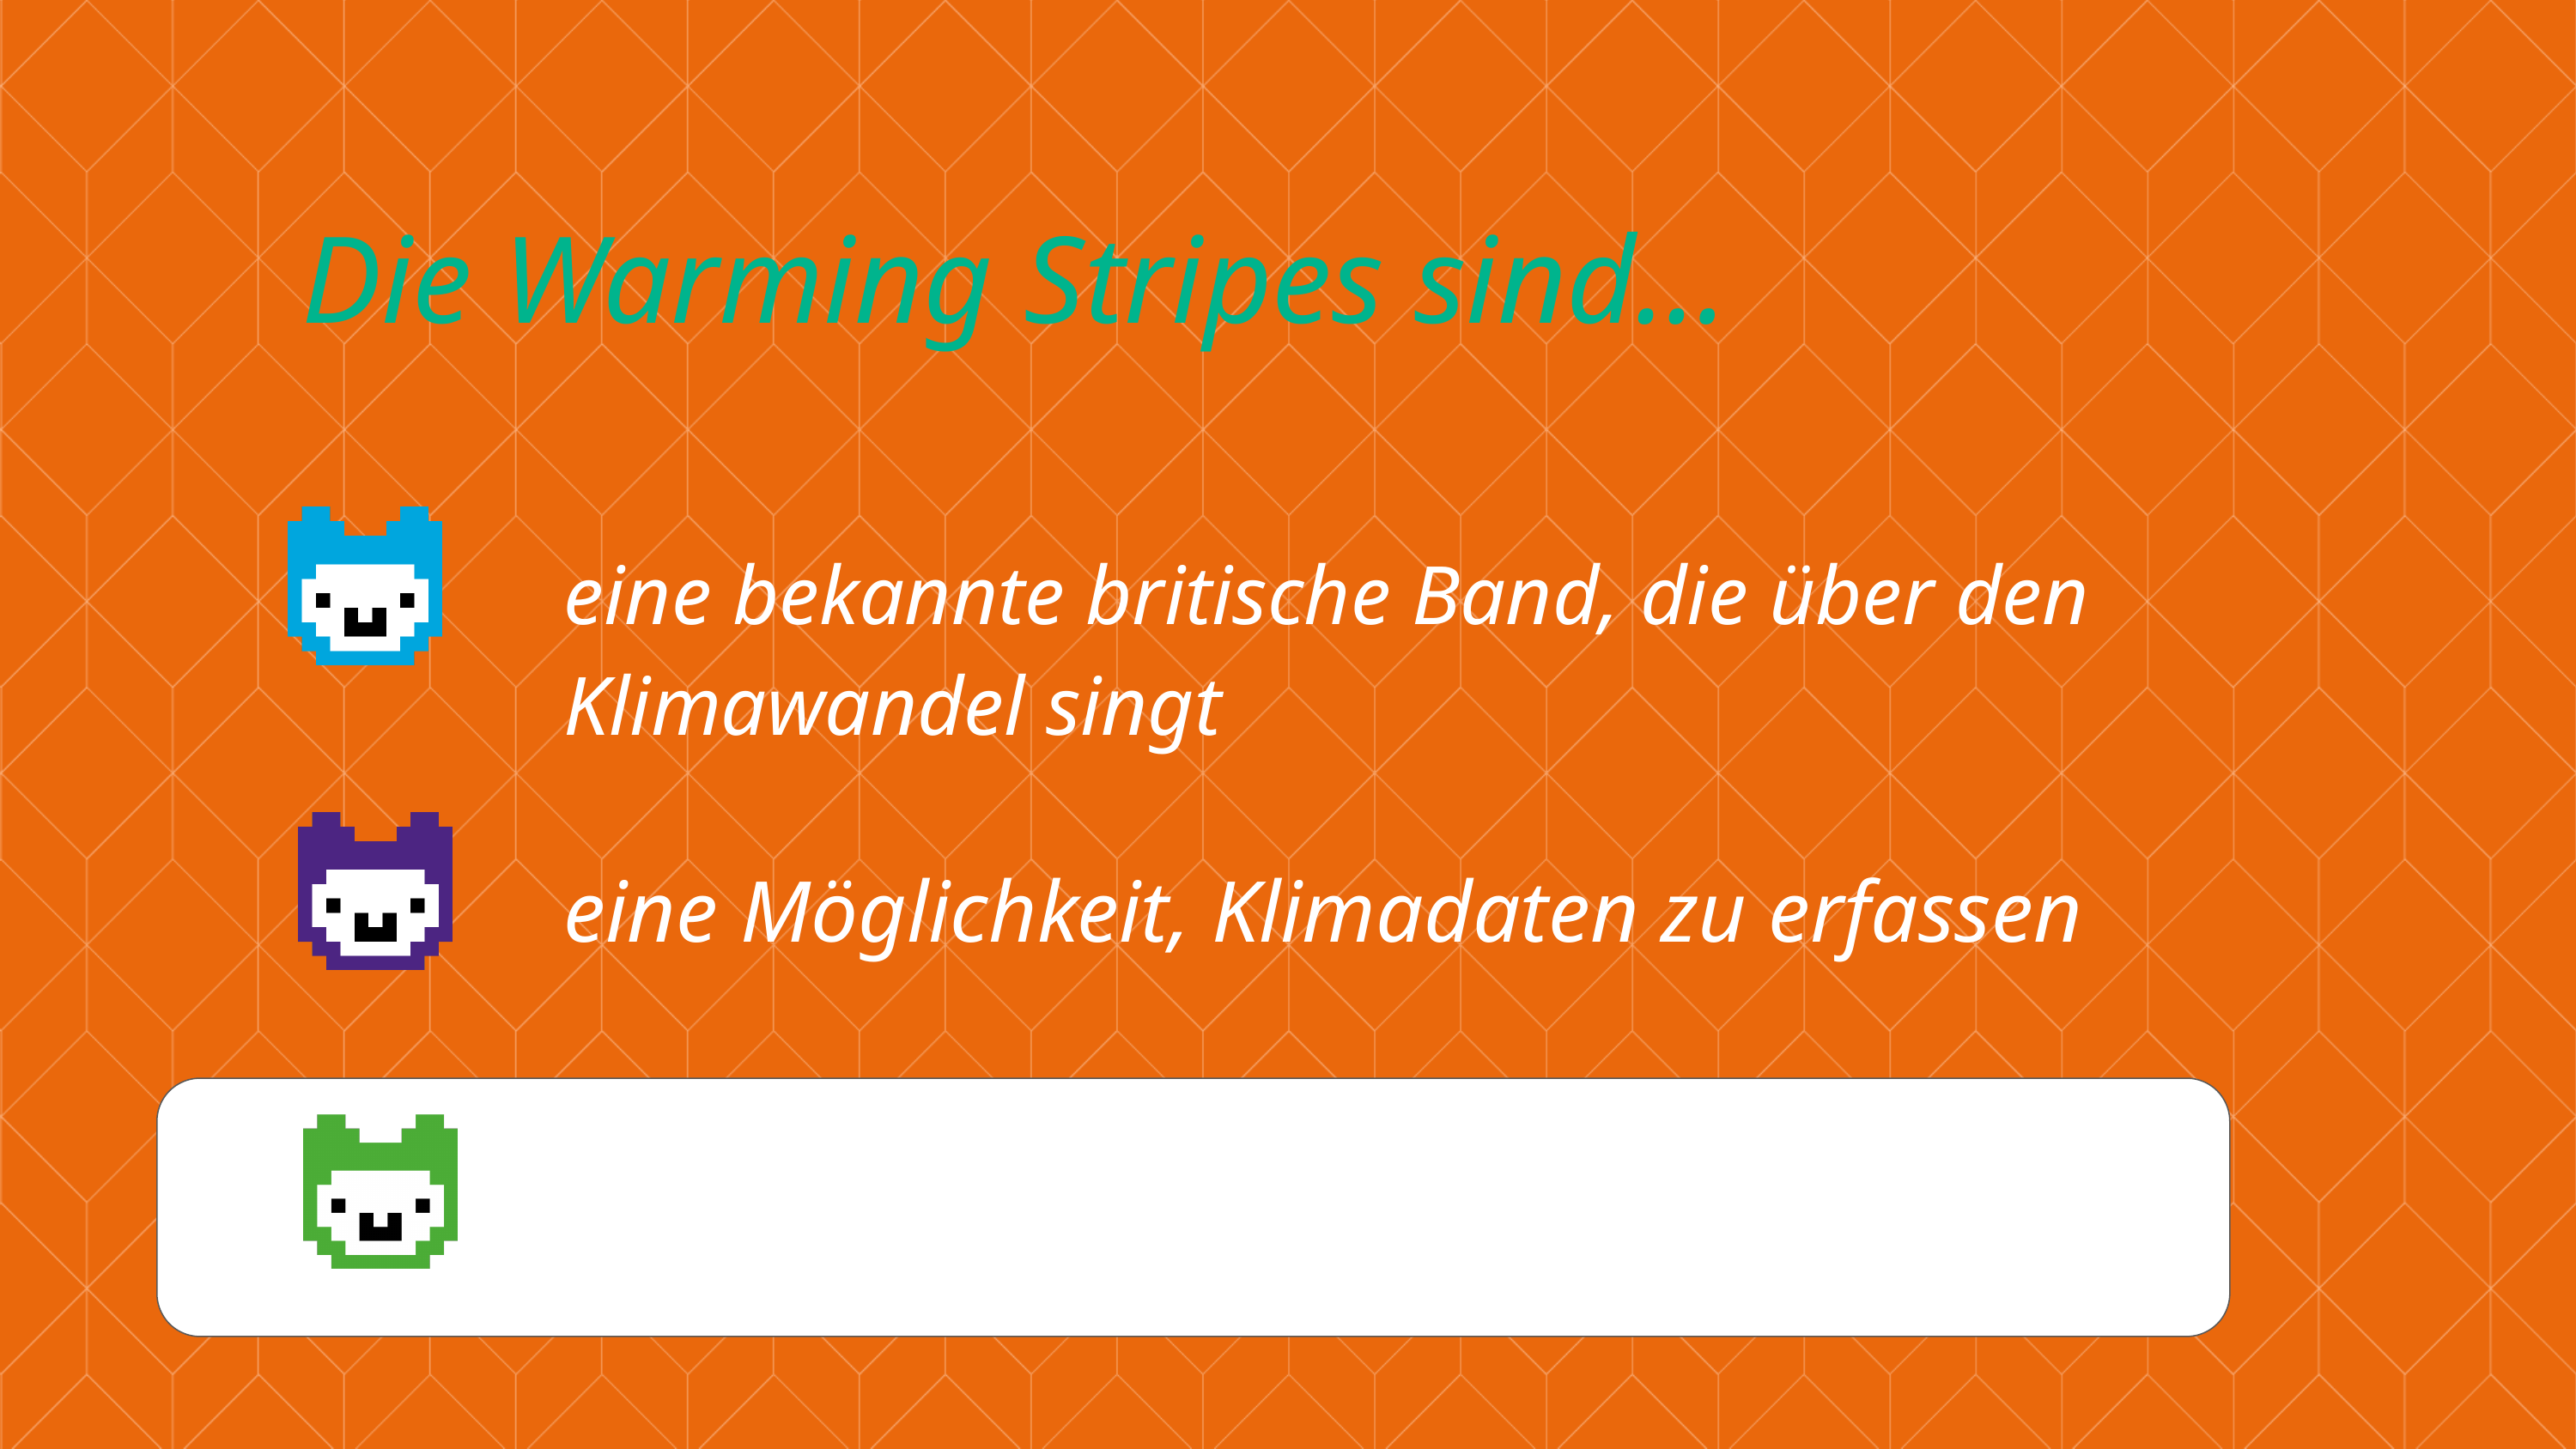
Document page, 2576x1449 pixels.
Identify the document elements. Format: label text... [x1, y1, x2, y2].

picture [0, 0, 2576, 1449]
text_box Die Warming Stripes sind… [289, 185, 2330, 424]
text_box [2227, 1105, 2230, 1310]
text_box eine international bekannte Visualisierung des Klimawandels [567, 1060, 2227, 1343]
text_box [156, 1078, 567, 1337]
text_box eine Möglichkeit, Klimadaten zu erfassen [550, 806, 2309, 973]
text_box eine bekannte britische Band, die über den Klimawandel singt [550, 493, 2427, 765]
